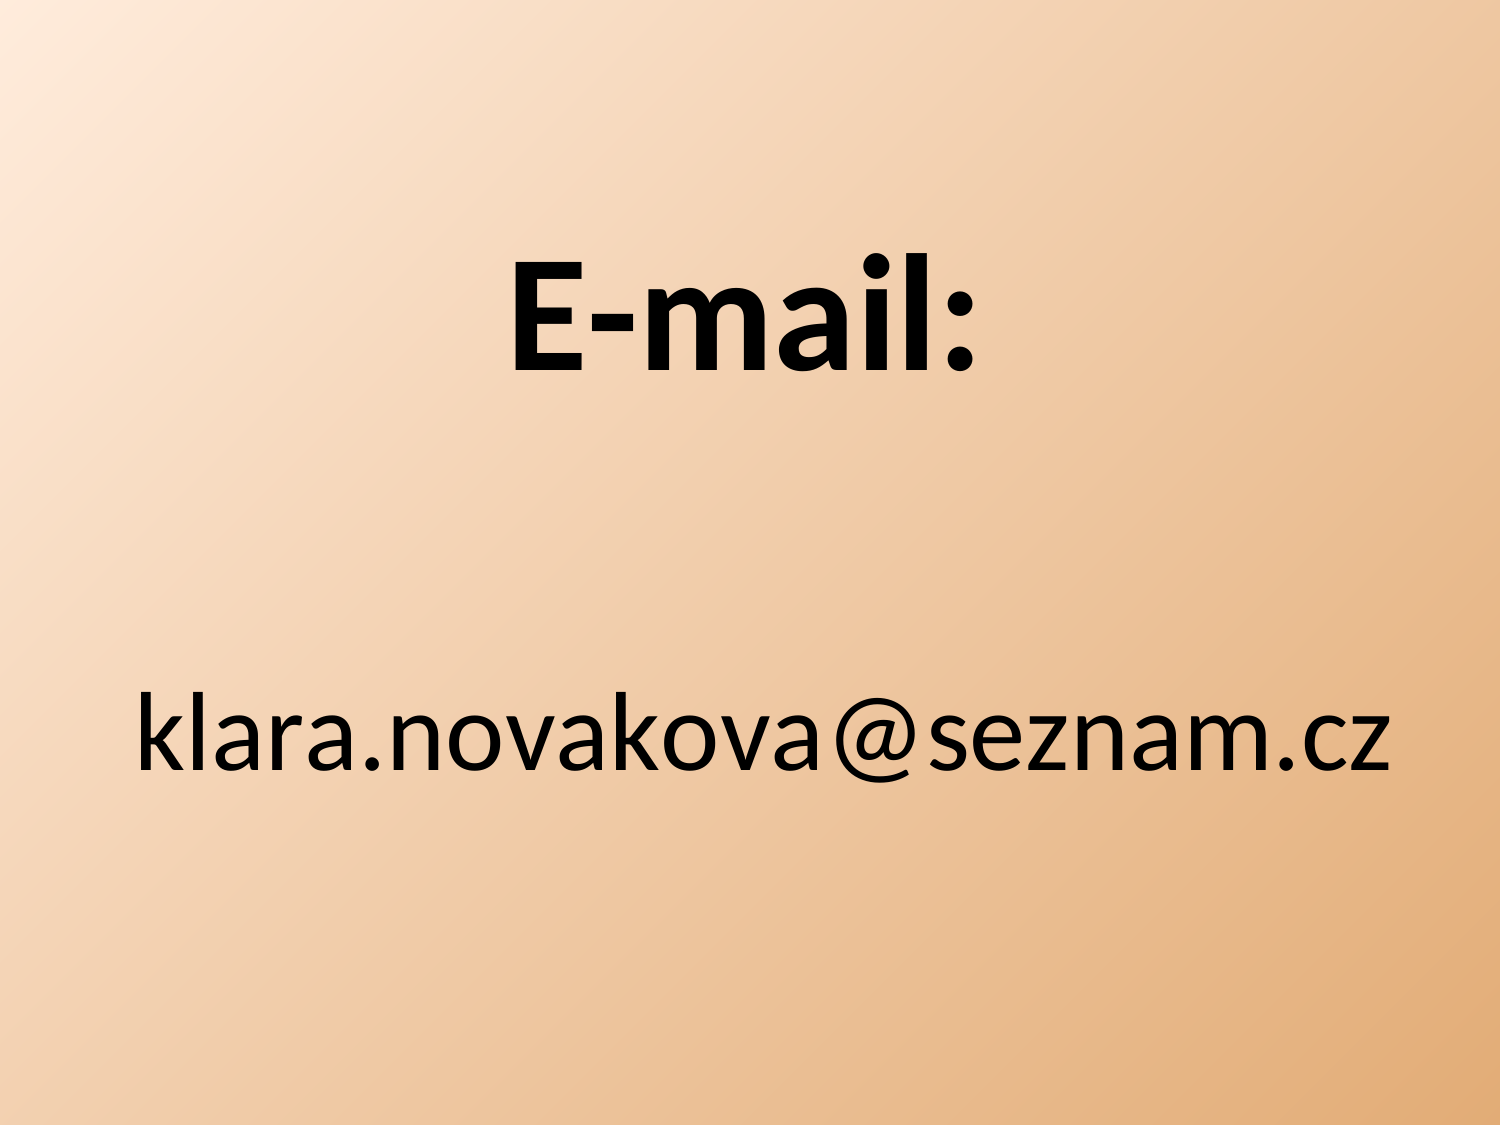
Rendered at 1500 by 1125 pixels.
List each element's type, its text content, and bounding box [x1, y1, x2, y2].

title E-mail: klara.novakova@seznam.cz [70, 196, 1421, 812]
